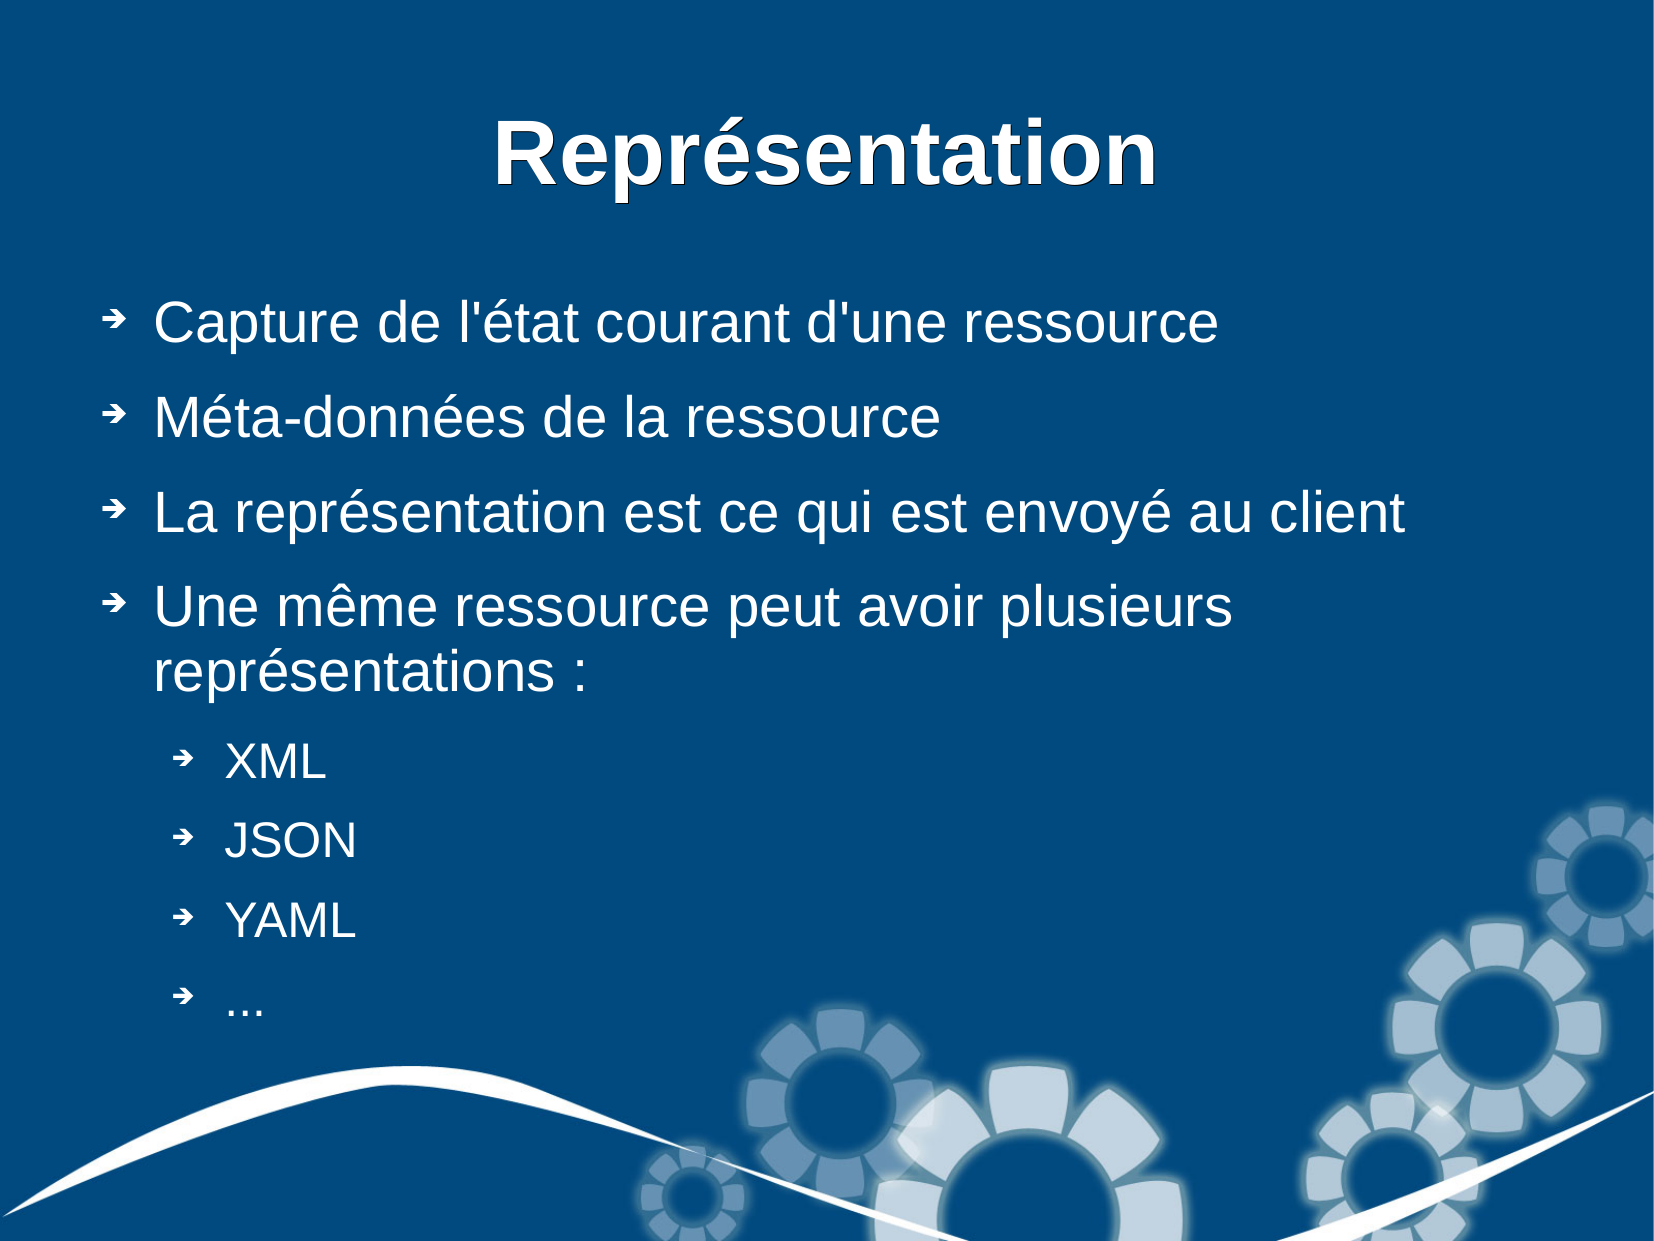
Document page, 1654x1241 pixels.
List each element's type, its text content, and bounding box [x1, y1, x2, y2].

title Représentation [82, 56, 1571, 250]
list Capture de l'état courant d'une ressource Méta-données de la ressource La représentation est ce qui est envoyé au client Une même ressource peut avoir plusieurs représentations : XML JSON YAML ... [82, 290, 1571, 1109]
picture [0, 0, 1654, 1241]
